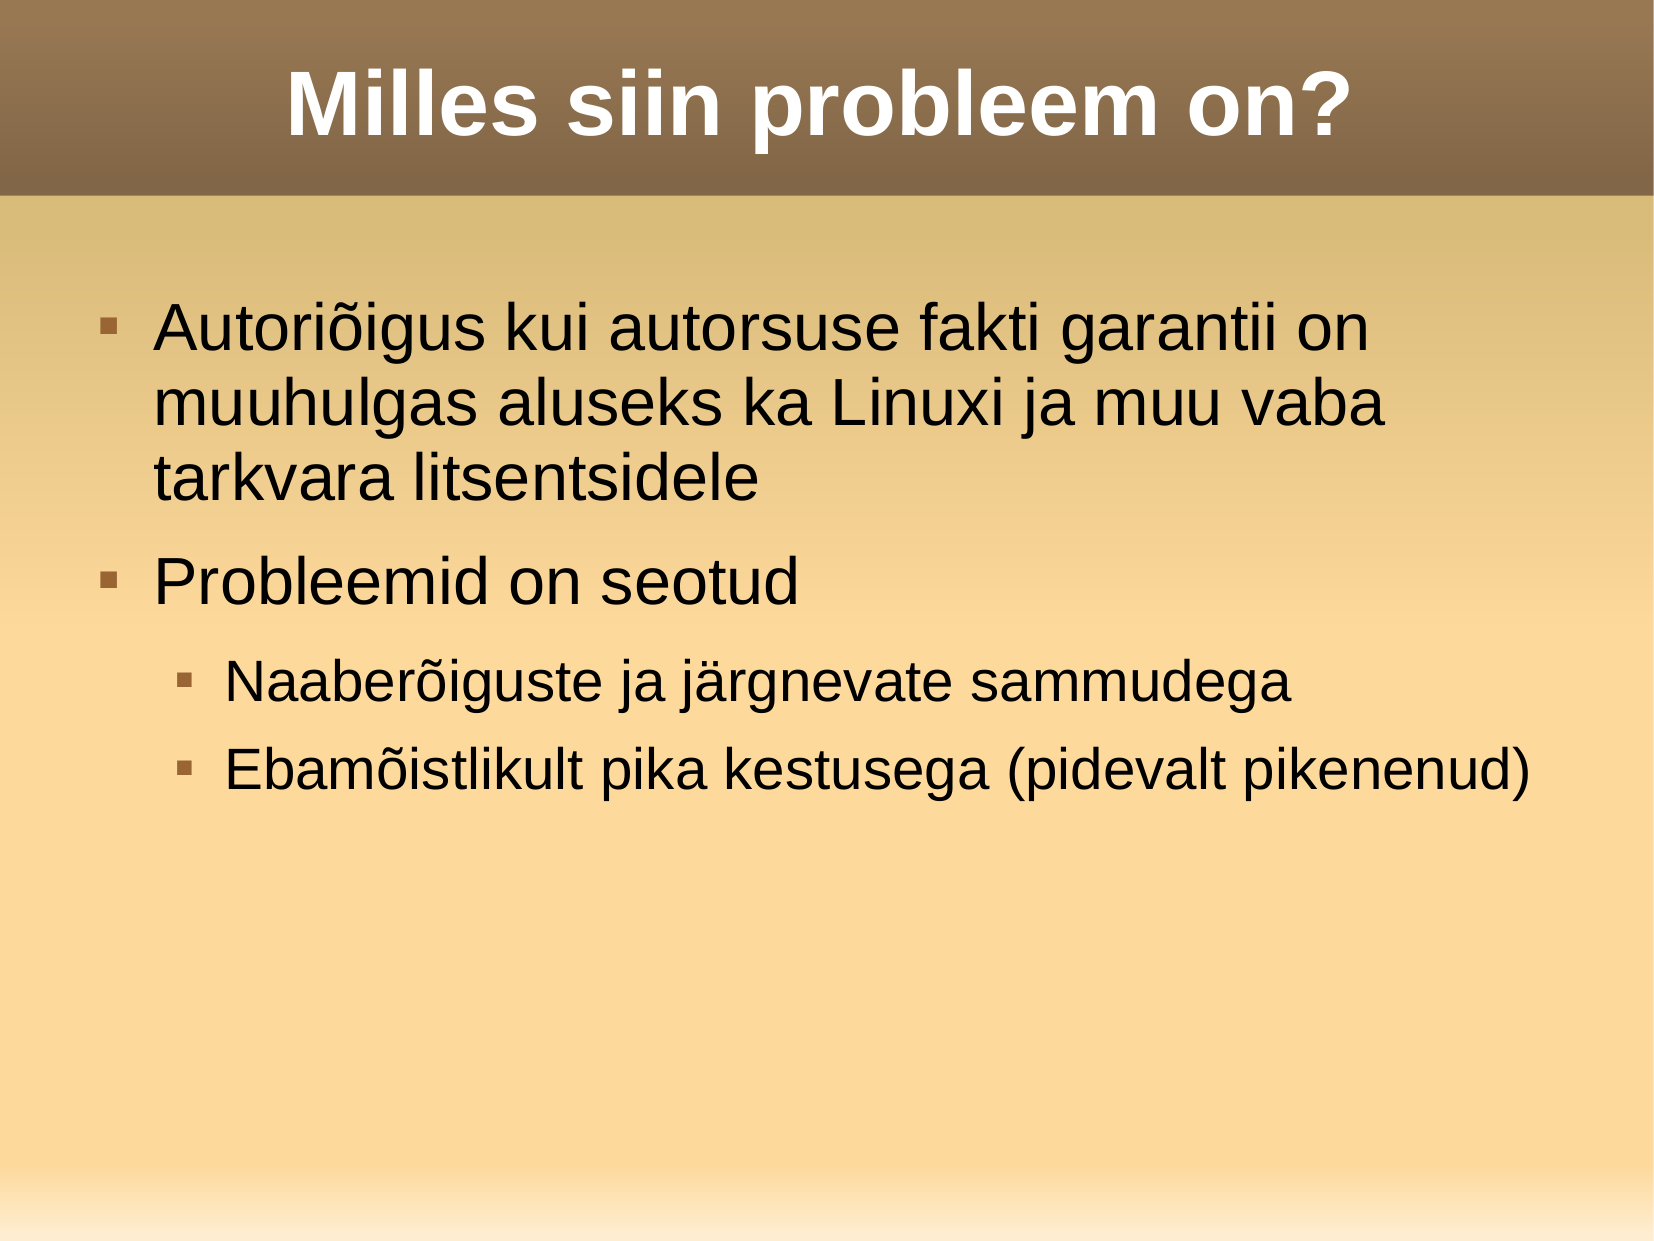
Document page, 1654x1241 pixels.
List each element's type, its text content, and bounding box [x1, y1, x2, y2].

title Milles siin probleem on? [76, 7, 1565, 200]
picture [0, 0, 1654, 1241]
list Autoriõigus kui autorsuse fakti garantii on muuhulgas aluseks ka Linuxi ja muu vaba tarkvara litsentsidele Probleemid on seotud Naaberõiguste ja järgnevate sammudega Ebamõistlikult pika kestusega (pidevalt pikenenud) [82, 290, 1571, 1094]
